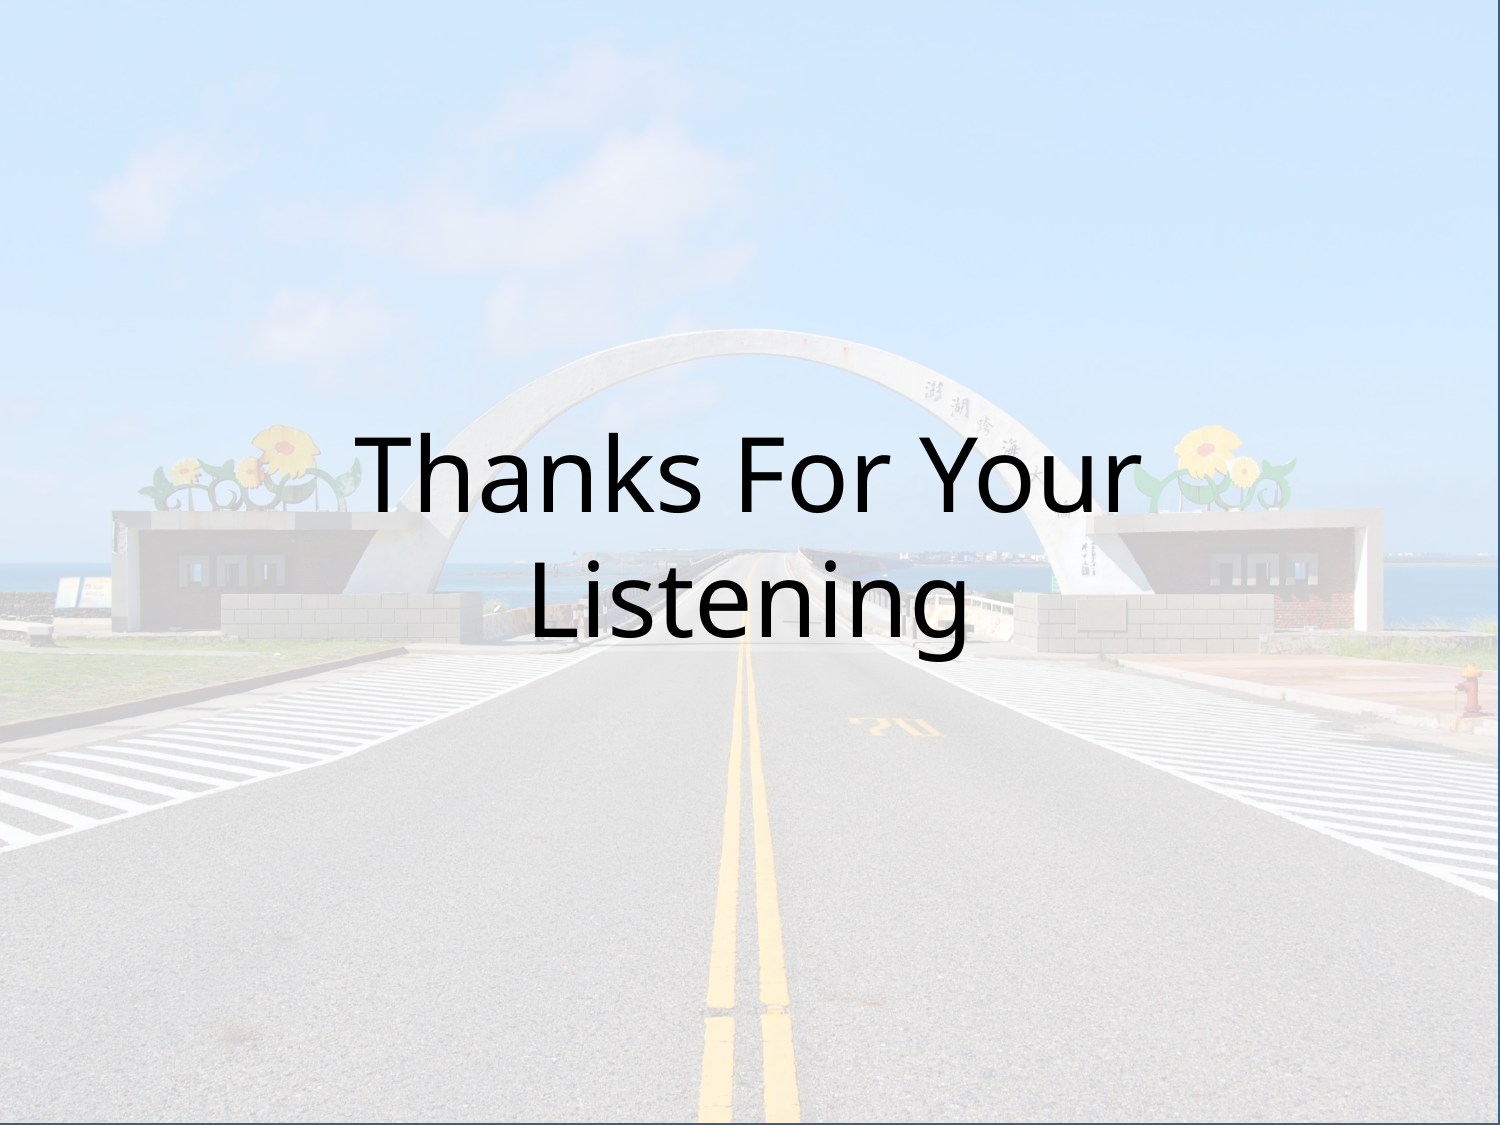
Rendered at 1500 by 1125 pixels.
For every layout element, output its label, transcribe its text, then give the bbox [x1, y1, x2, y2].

text_box [0, 0, 1500, 1125]
title Thanks For Your Listening [112, 290, 1388, 776]
